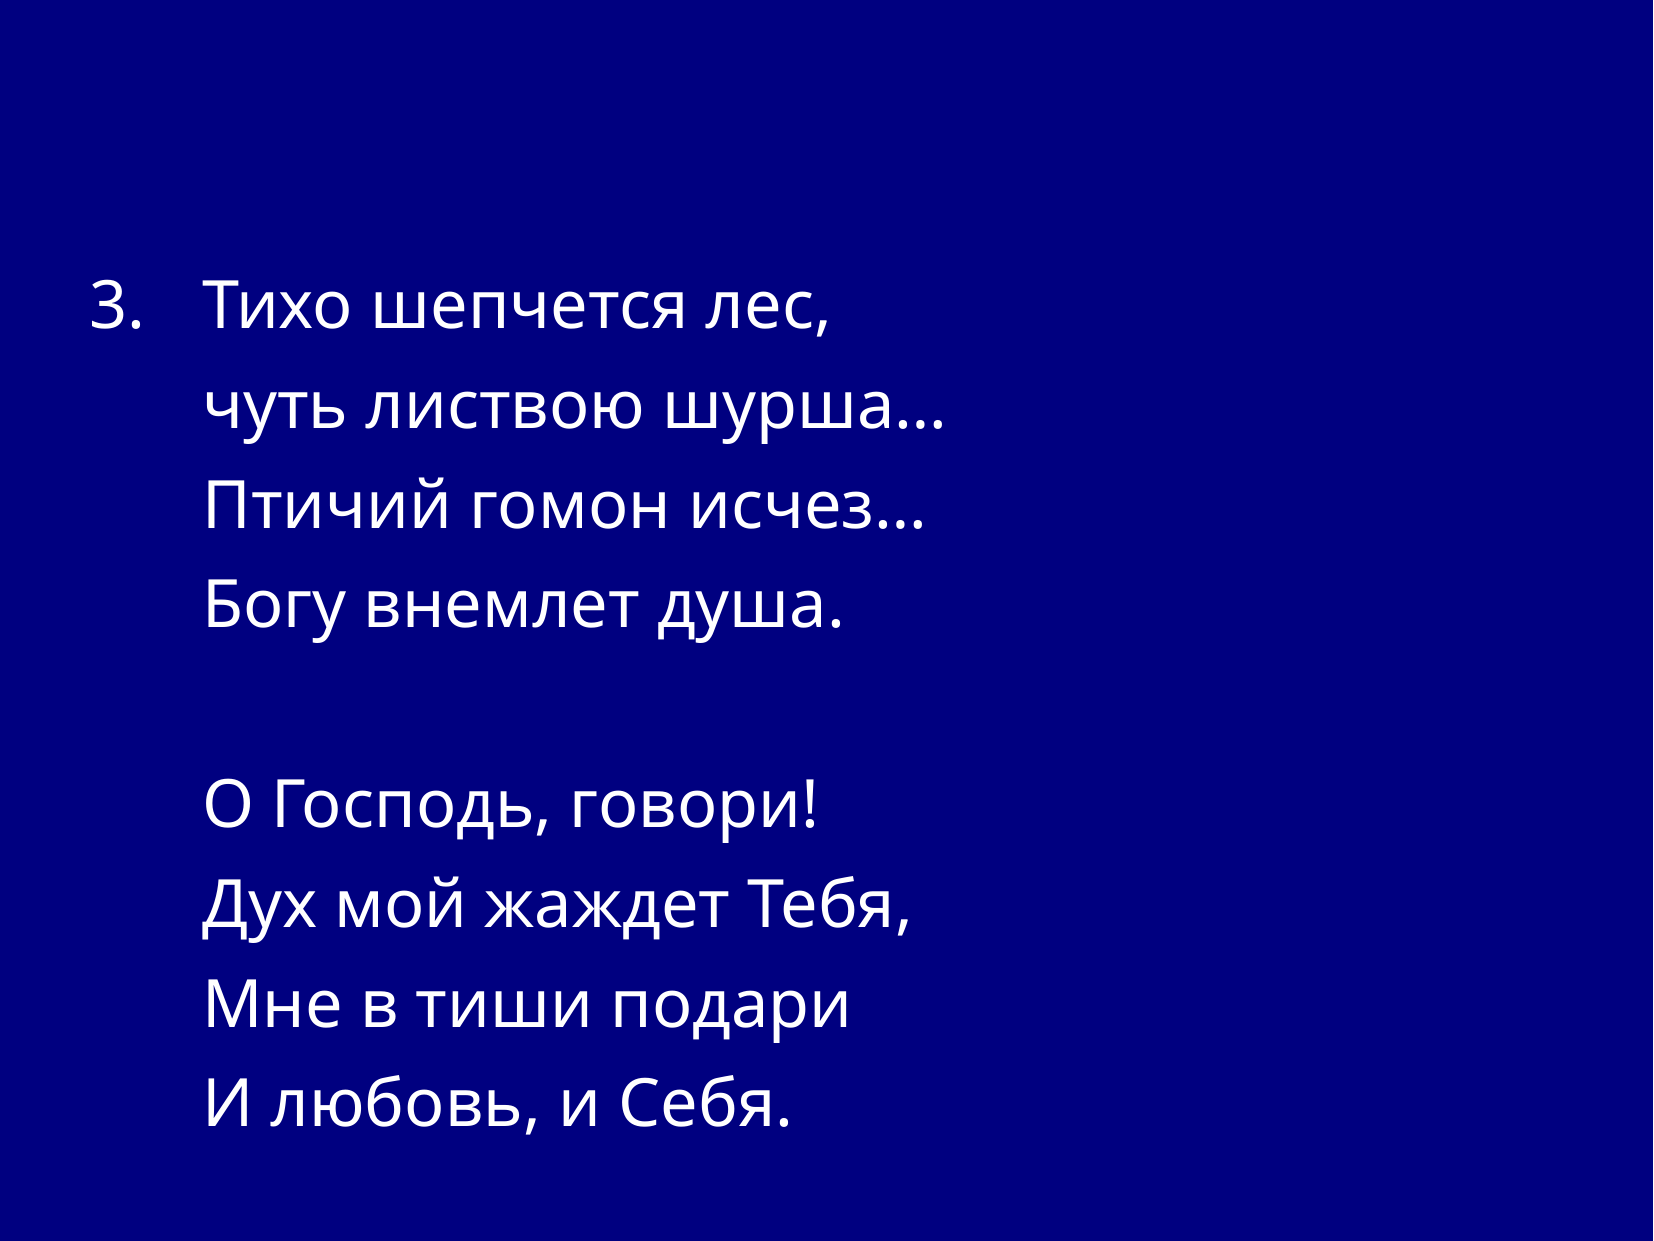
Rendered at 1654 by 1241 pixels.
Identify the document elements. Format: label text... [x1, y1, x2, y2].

text_box 3. Тихо шепчется лес, чуть листвою шурша… Птичий гомон исчез… Богу внемлет душа. О Господь, говори! Дух мой жаждет Тебя, Мне в тиши подари И любовь, и Себя. [75, 150, 1576, 1163]
